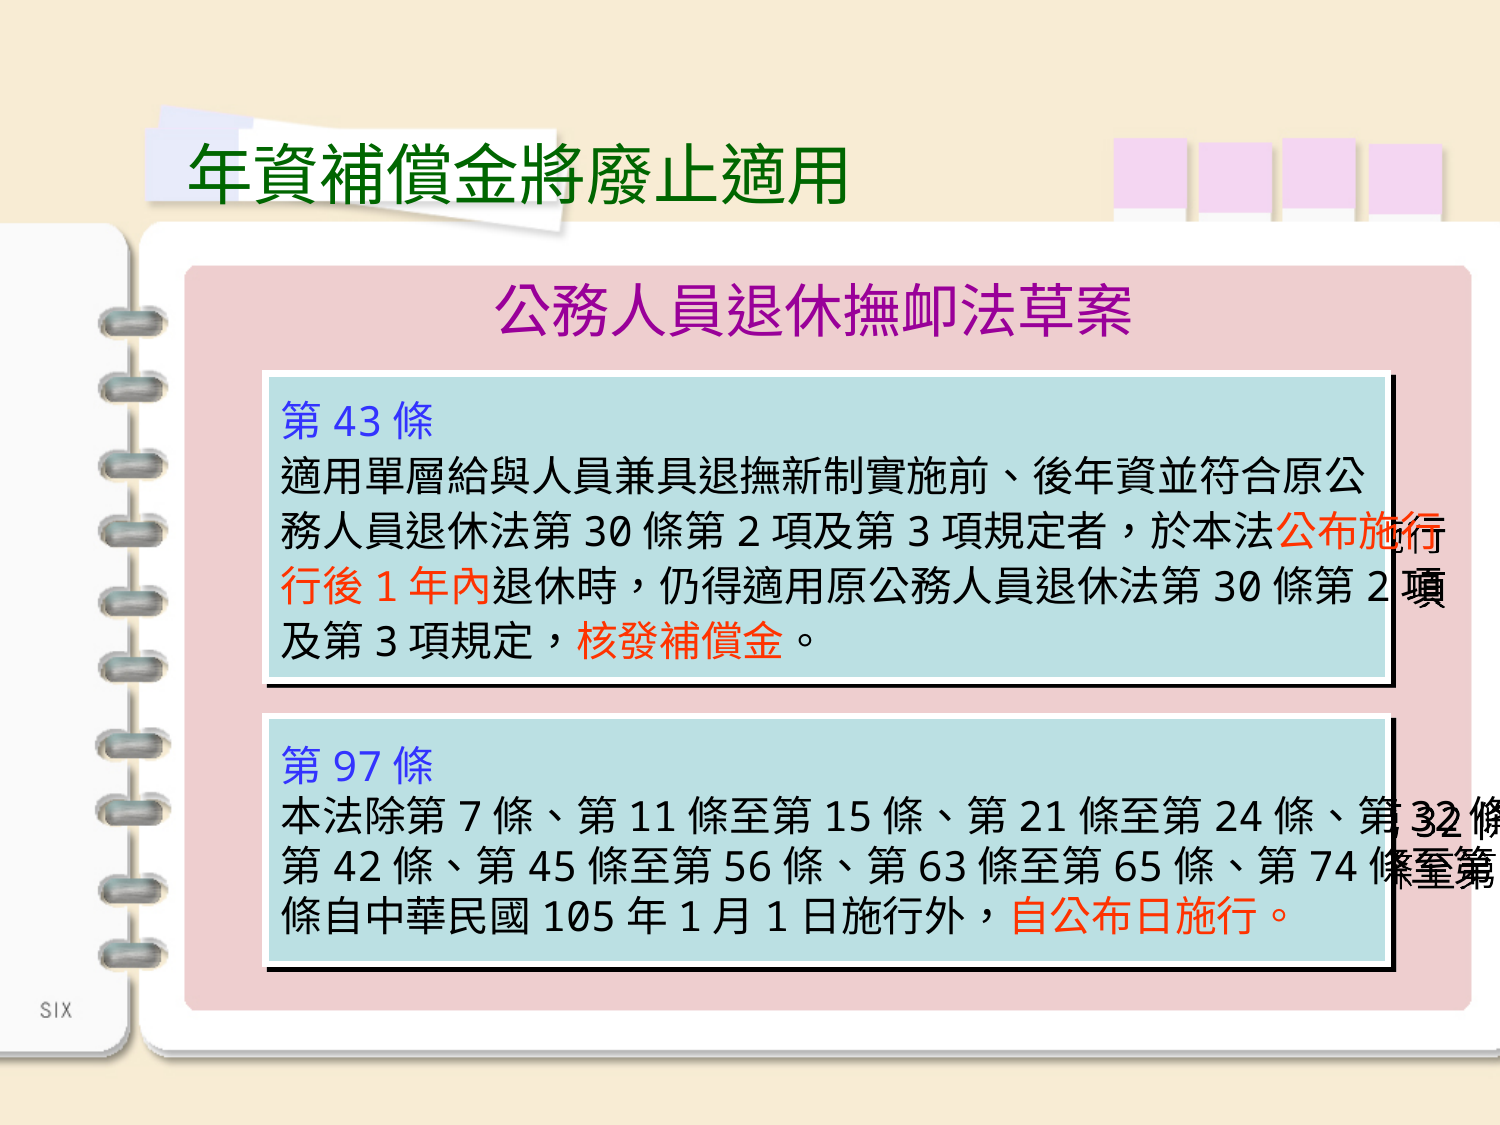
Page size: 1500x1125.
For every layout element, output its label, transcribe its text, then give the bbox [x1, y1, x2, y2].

text_box 第43條 適用單層給與人員兼具退撫新制實施前、後年資並符合原公 務人員退休法第30條第2項及第3項規定者，於本法公布施行 行後1年內退休時，仍得適用原公務人員退休法第30條第2項 及第3項規定，核發補償金。 [266, 373, 1388, 680]
text_box 第97條 本法除第7條、第11條至第15條、第21條至第24條、第32條、 第42條、第45條至第56條、第63條至第65條、第74條至第76 條自中華民國105年1月1日施行外，自公布日施行。 [266, 716, 1388, 964]
text_box 年資補償金將廢止適用 [171, 125, 962, 208]
title 公務人員退休撫卹法草案 [478, 267, 1176, 350]
